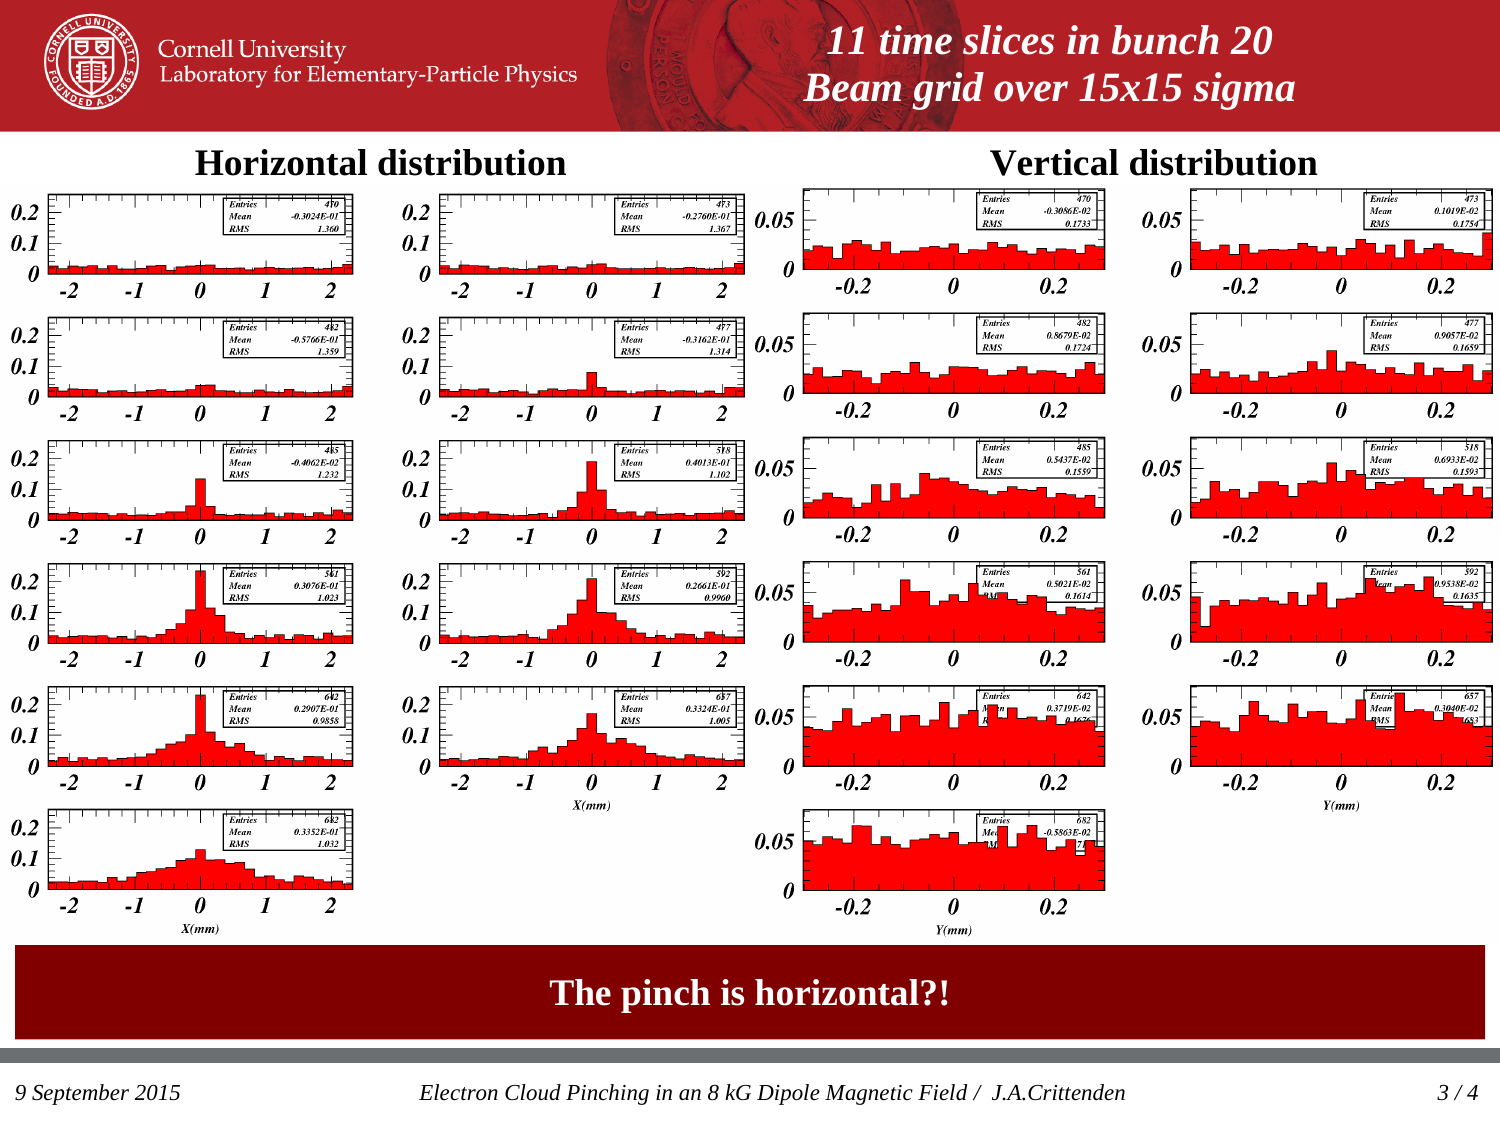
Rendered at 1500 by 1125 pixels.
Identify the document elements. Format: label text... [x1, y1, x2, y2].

picture [2, 182, 1500, 944]
text_box Horizontal distribution [180, 135, 582, 192]
picture [0, 0, 1500, 132]
title 11 time slices in bunch 20 Beam grid over 15x15 sigma [600, 7, 1500, 121]
text_box The pinch is horizontal?! [15, 945, 1486, 1040]
text_box Vertical distribution [975, 135, 1330, 182]
